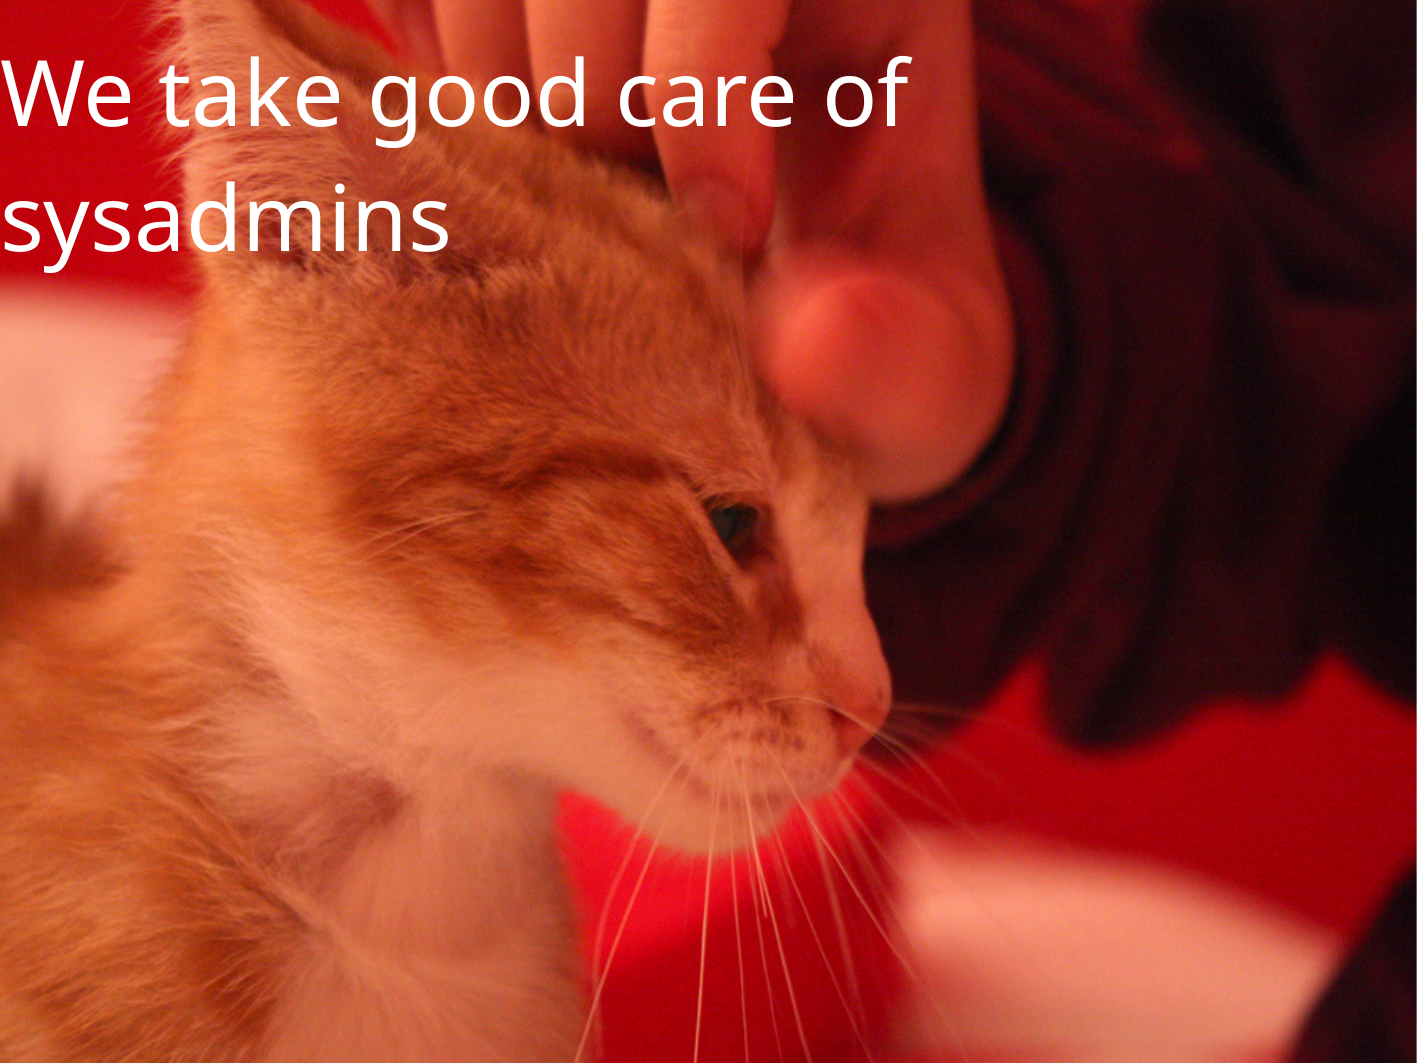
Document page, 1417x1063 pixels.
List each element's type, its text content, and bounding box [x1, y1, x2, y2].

picture [0, 0, 1417, 1063]
text_box We take good care of sysadmins [0, 25, 1066, 283]
